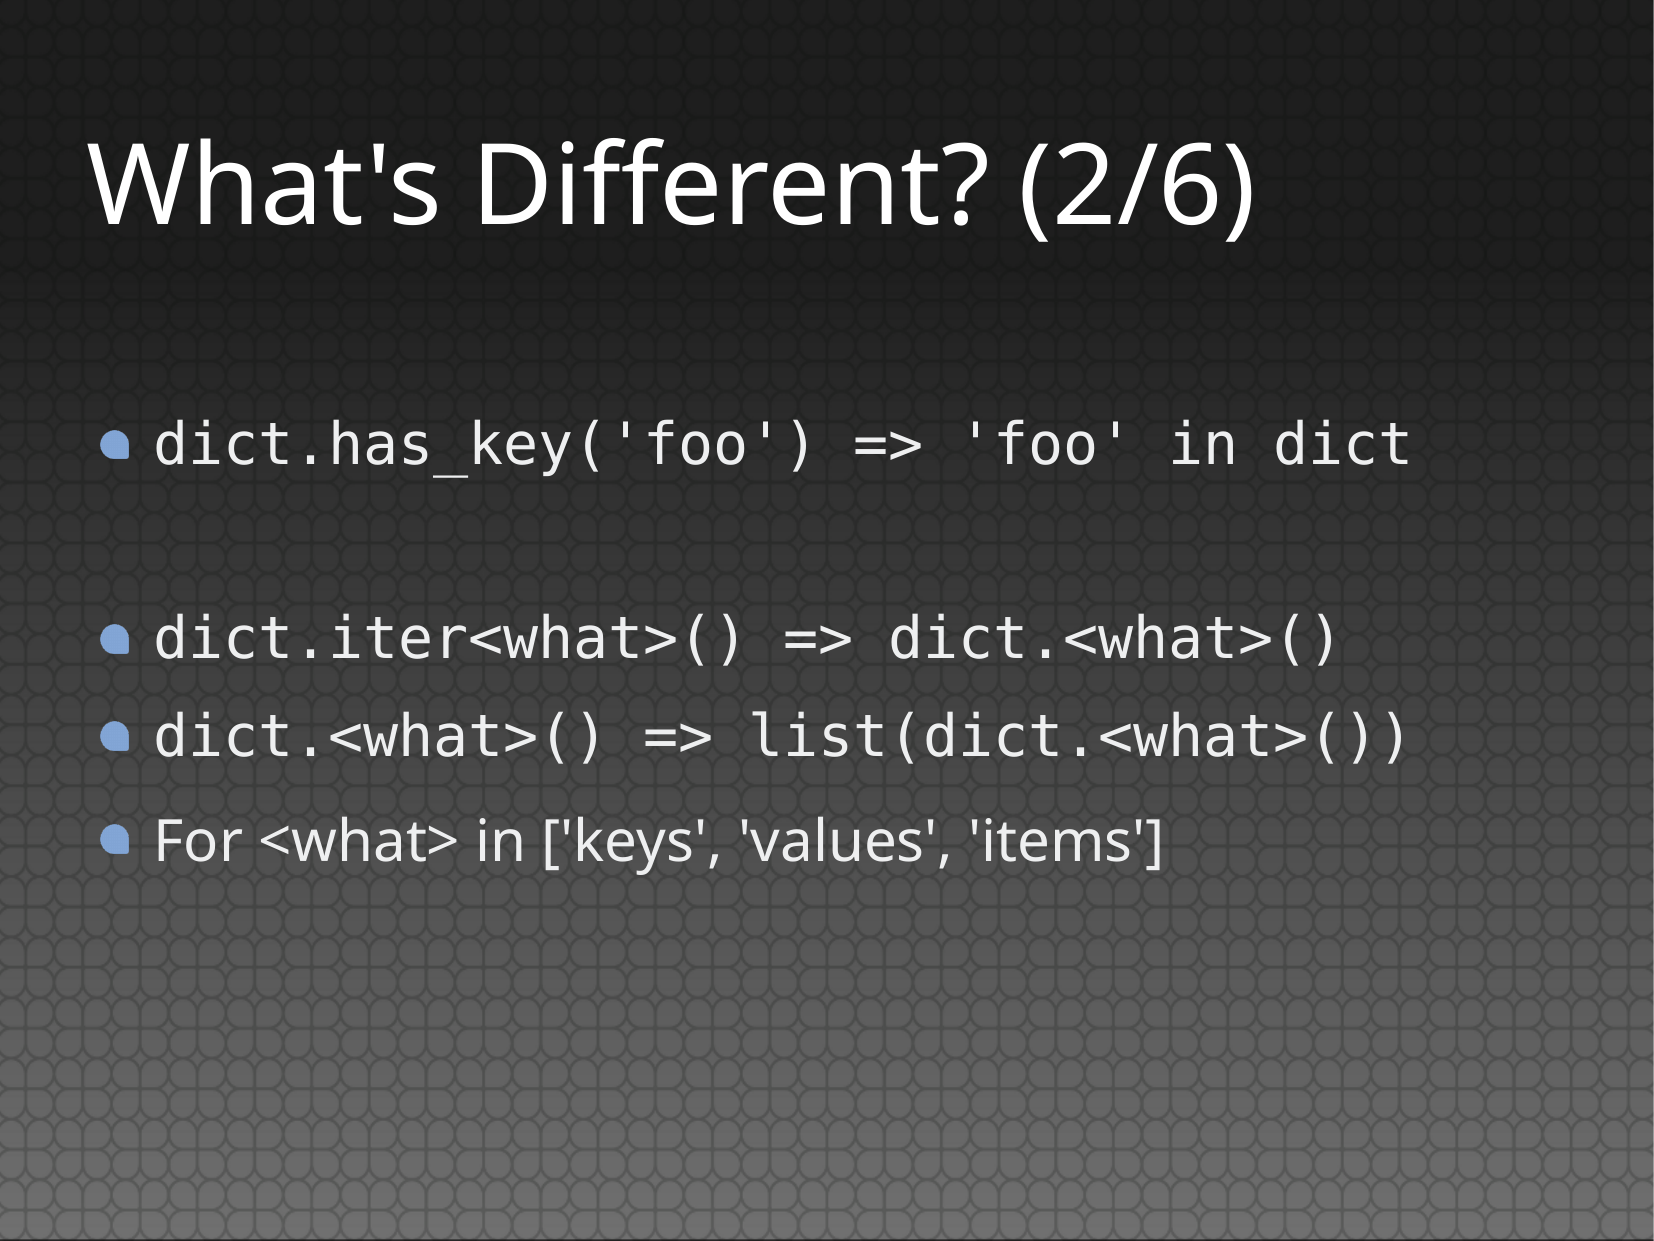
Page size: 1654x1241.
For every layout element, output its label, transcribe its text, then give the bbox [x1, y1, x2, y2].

title What's Different? (2/6) [86, 112, 1576, 249]
picture [0, 0, 1654, 1241]
list dict.has_key('foo') => 'foo' in dict dict.iter<what>() => dict.<what>() dict.<what>() => list(dict.<what>()) For <what> in ['keys', 'values', 'items'] [82, 290, 1571, 1010]
